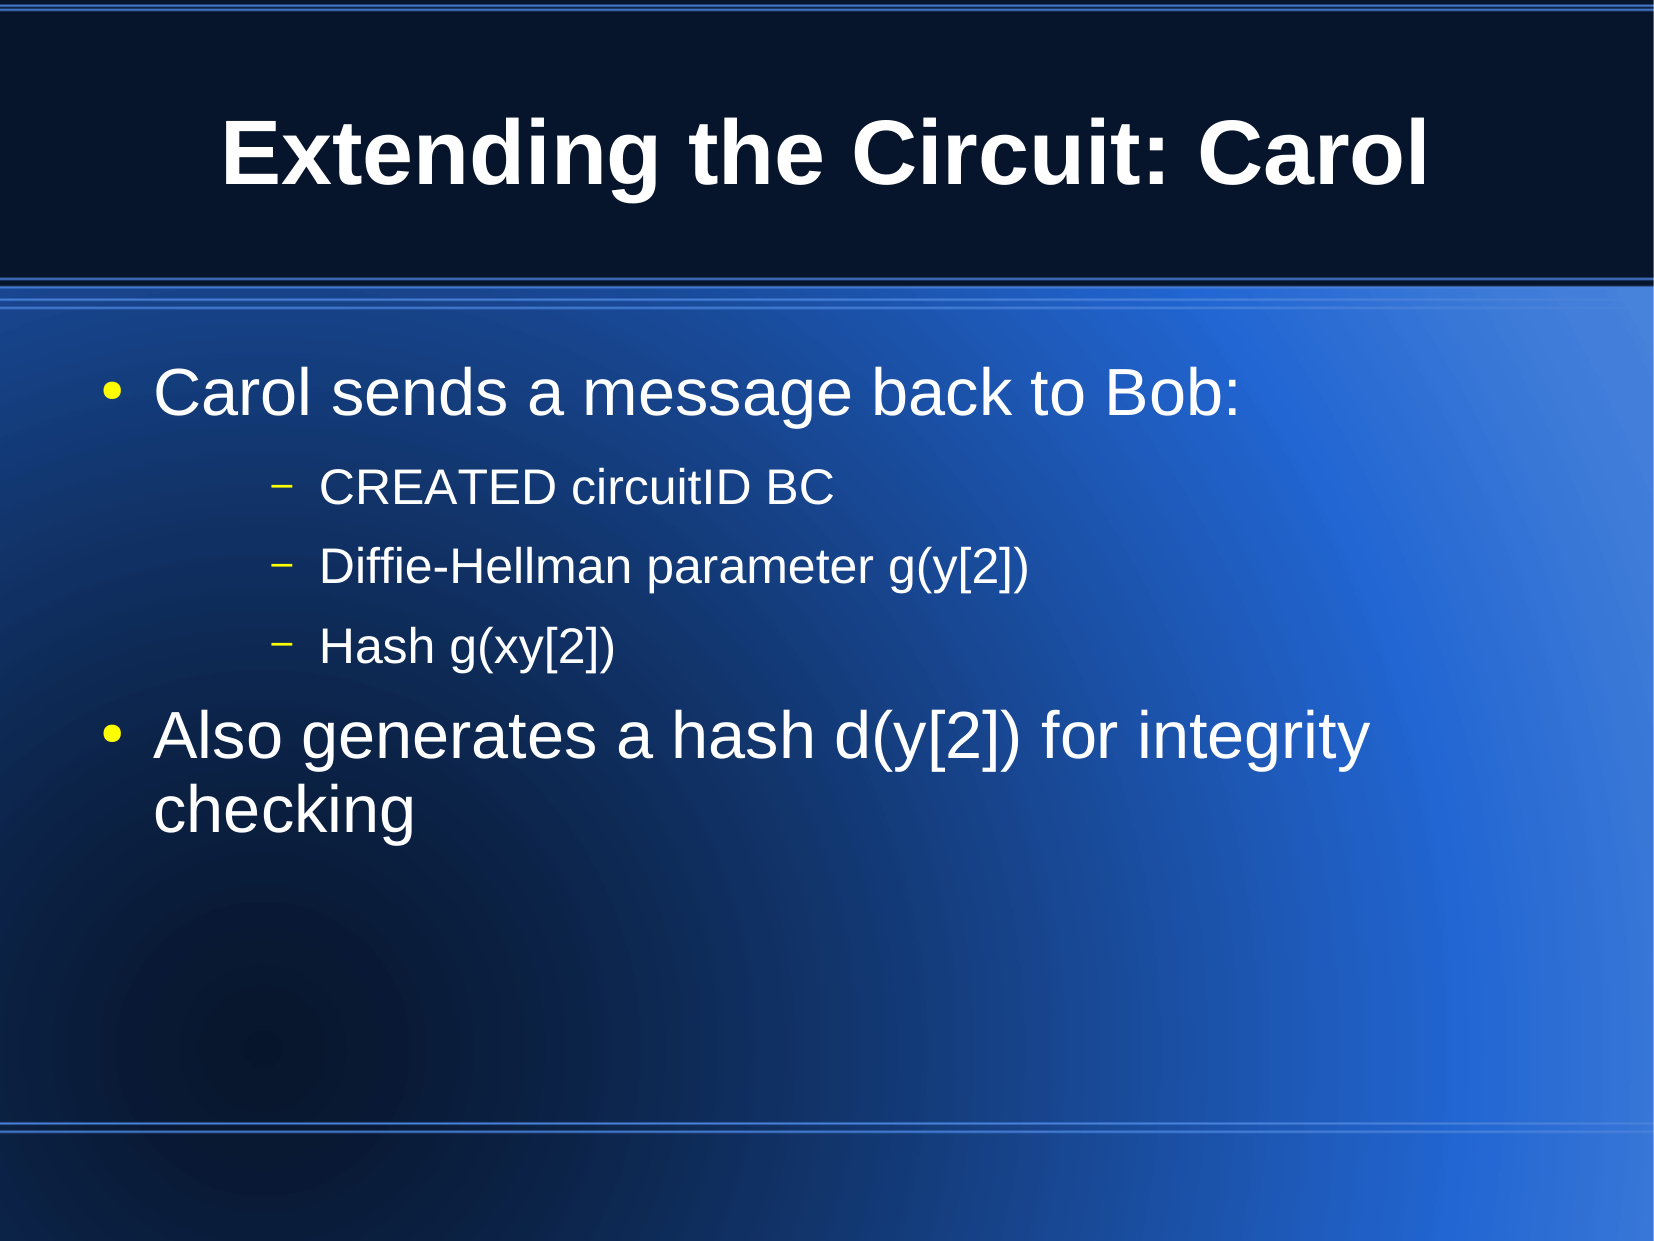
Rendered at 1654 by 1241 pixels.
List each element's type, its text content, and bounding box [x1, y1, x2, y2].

list Carol sends a message back to Bob: CREATED circuitID BC Diffie-Hellman parameter g(y[2]) Hash g(xy[2]) Also generates a hash d(y[2]) for integrity checking [82, 355, 1571, 1043]
title Extending the Circuit: Carol [82, 56, 1571, 250]
picture [0, 0, 1654, 1241]
